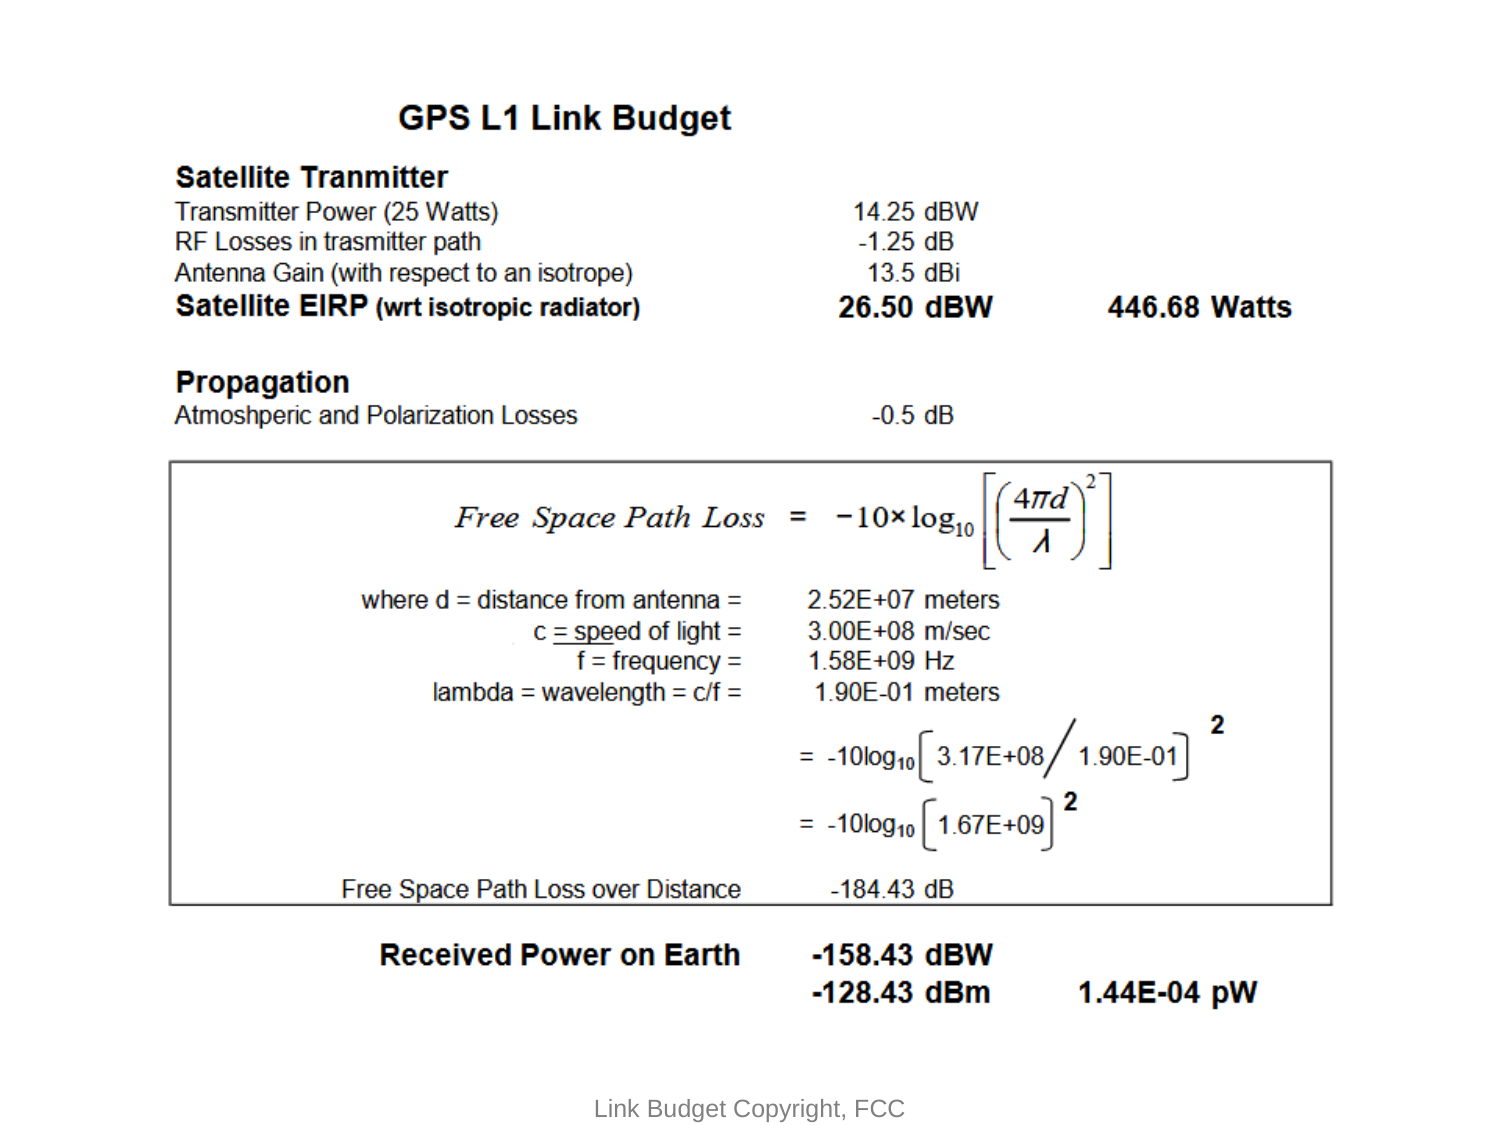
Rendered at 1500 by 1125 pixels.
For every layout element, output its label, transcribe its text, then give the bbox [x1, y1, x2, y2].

picture [150, 91, 1357, 1036]
text_box Link Budget Copyright, FCC [0, 1087, 1500, 1125]
